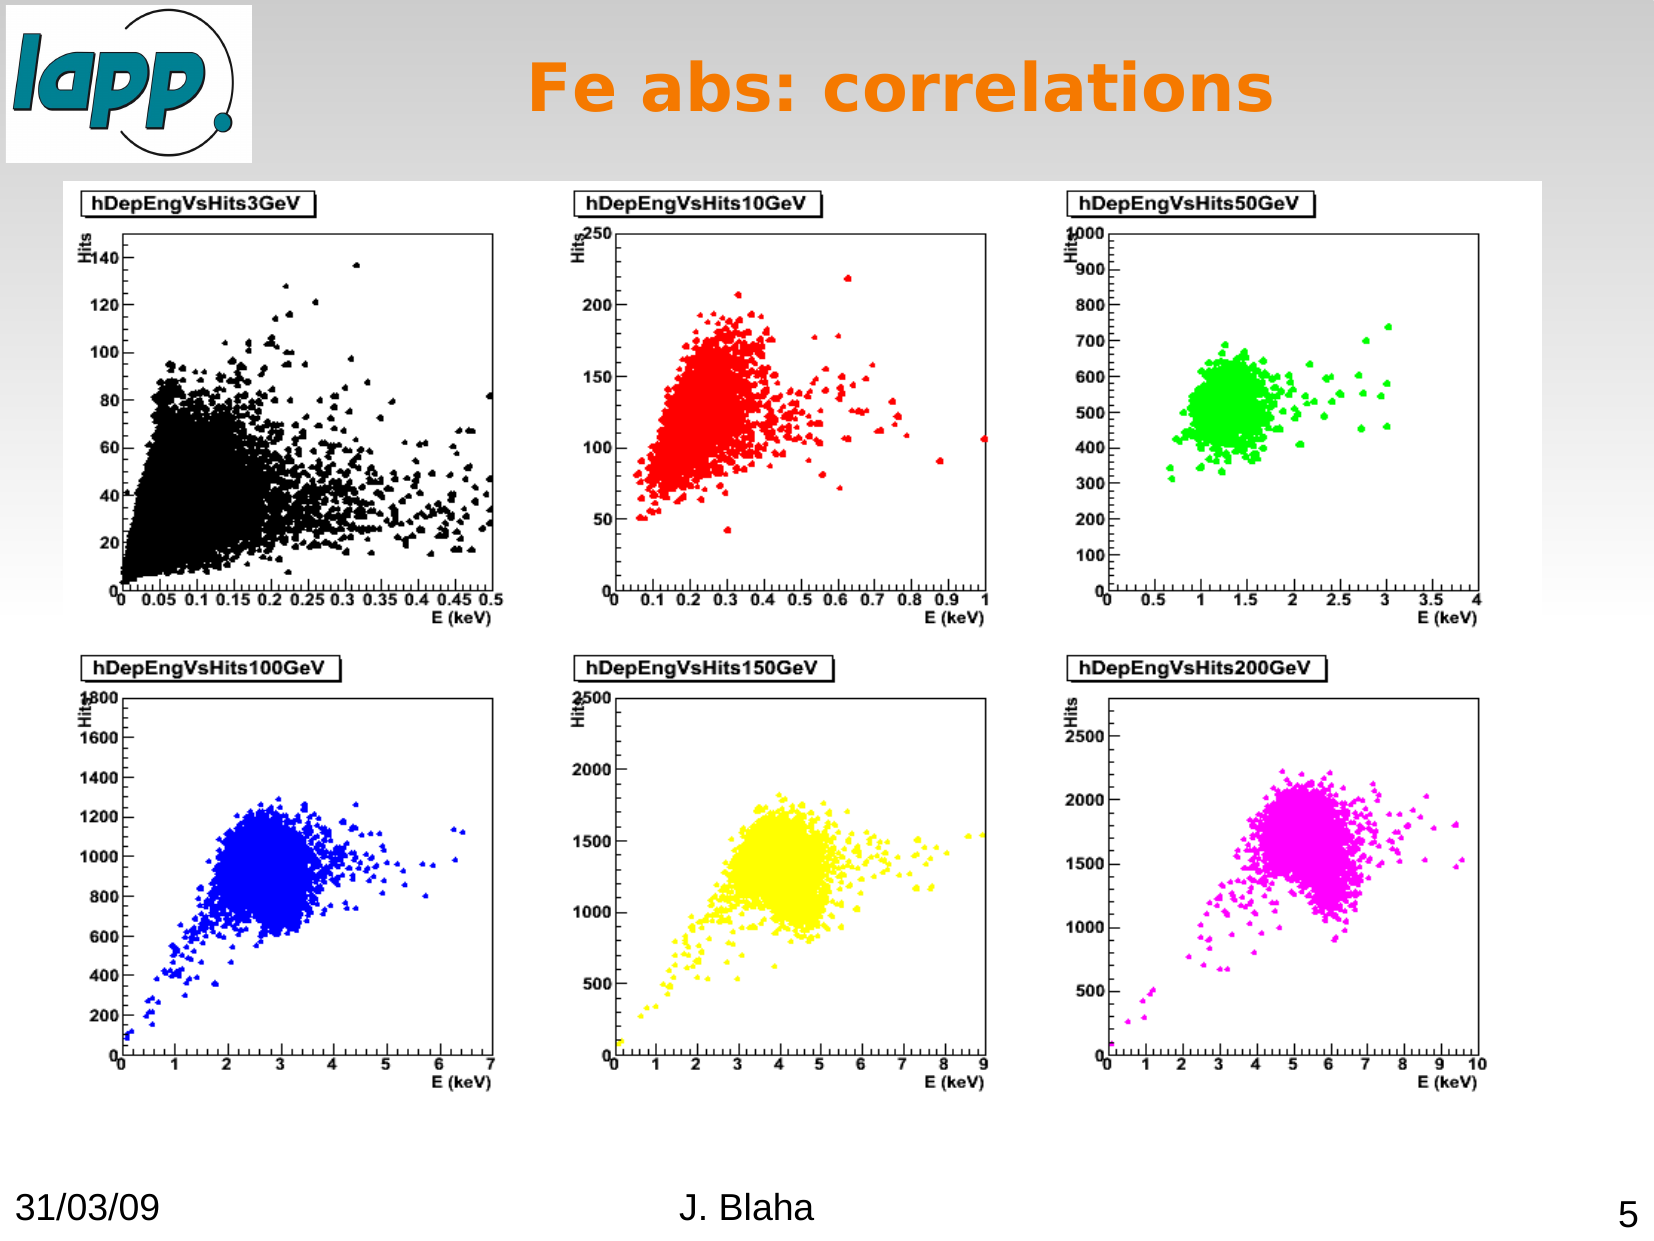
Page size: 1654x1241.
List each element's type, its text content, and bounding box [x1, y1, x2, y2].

picture [5, 5, 252, 163]
title Fe abs: correlations [148, 14, 1654, 163]
text_box 31/03/09 [0, 1179, 177, 1241]
text_box 2 [1575, 1186, 1654, 1241]
picture [63, 181, 1542, 1110]
text_box J. Blaha [653, 1179, 1000, 1241]
